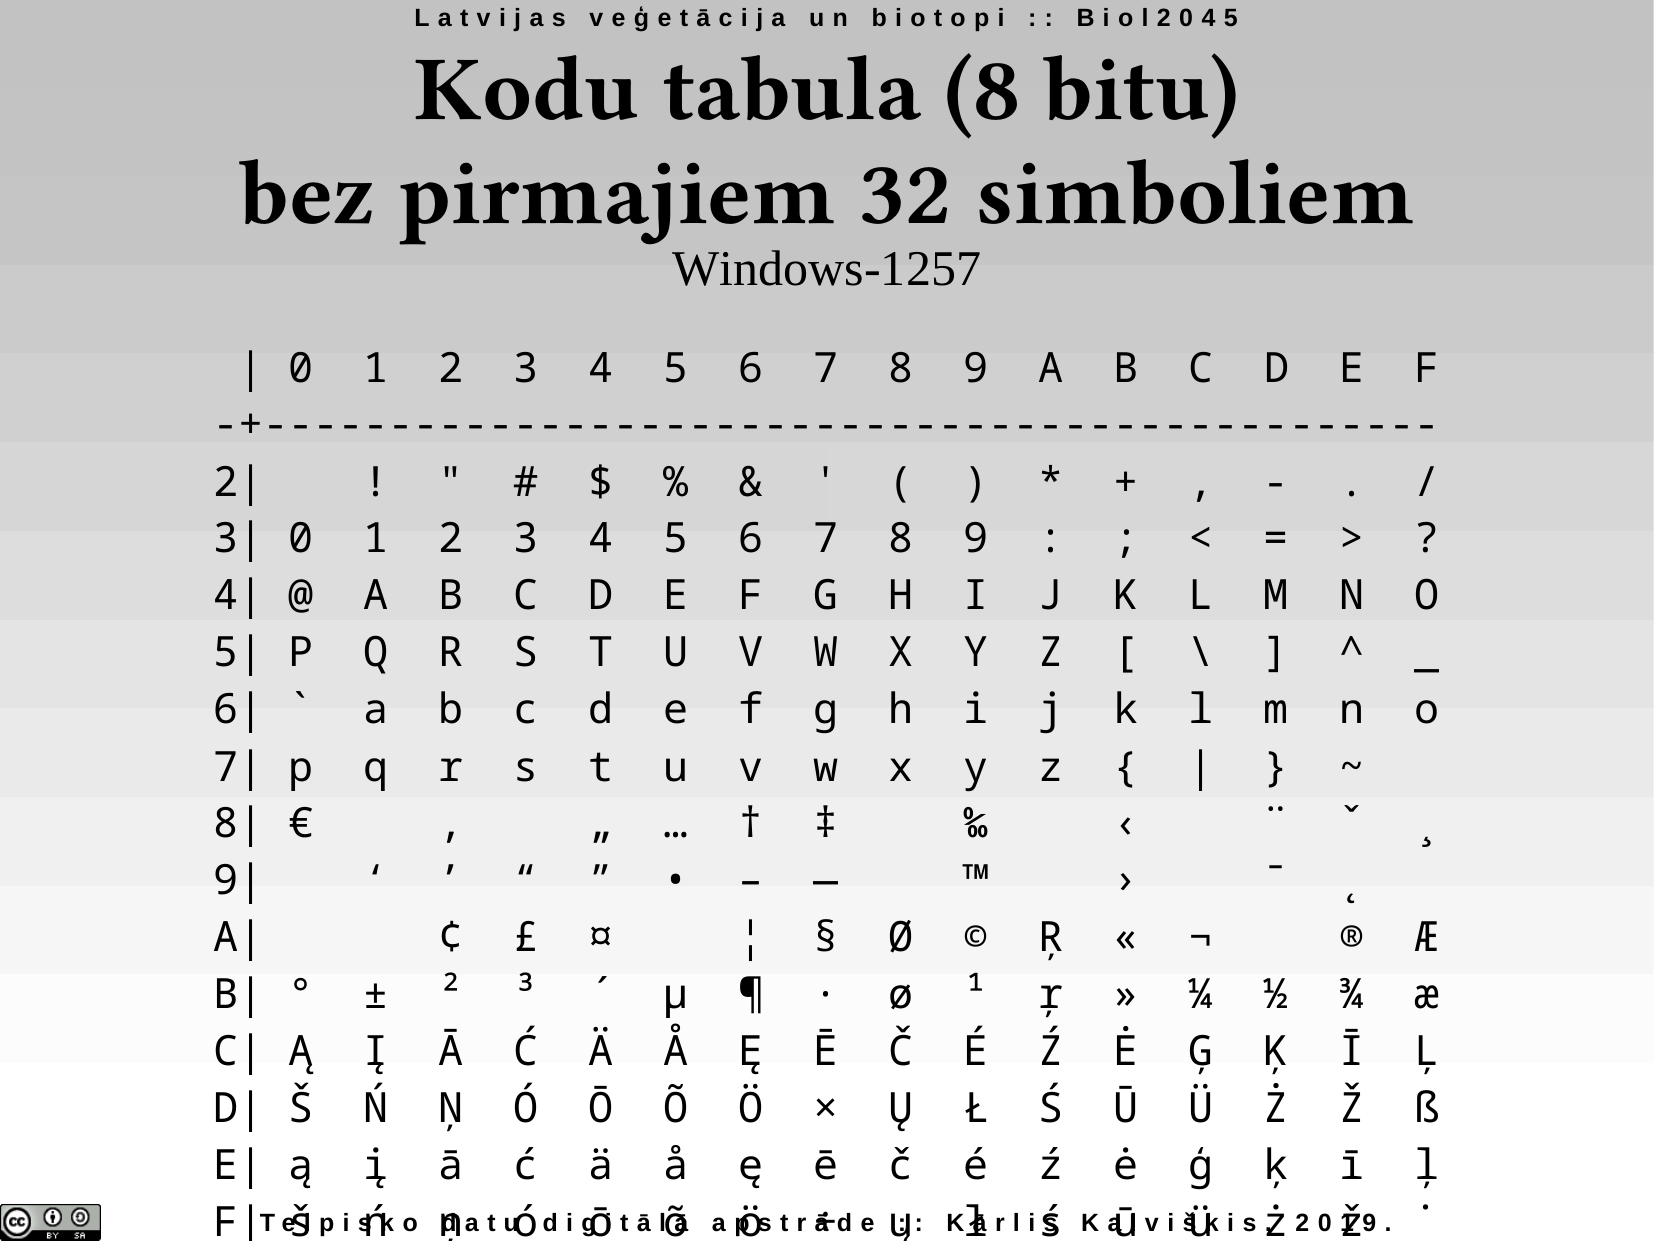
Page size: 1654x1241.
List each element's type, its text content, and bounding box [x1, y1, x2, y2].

picture [0, 0, 1654, 1241]
text_box | 0 1 2 3 4 5 6 7 8 9 A B C D E F -+----------------------------------------------- 2| ! " # $ % & ' ( ) * + , - . / 3| 0 1 2 3 4 5 6 7 8 9 : ; < = > ? 4| @ A B C D E F G H I J K L M N O 5| P Q R S T U V W X Y Z [ \ ] ^ _ 6| ` a b c d e f g h i j k l m n o 7| p q r s t u v w x y z { | } ~ 8| € ‚ „ … † ‡ ‰ ‹ ¨ ˇ ¸ 9| ‘ ’ “ ” • – — ™ › ¯ ˛ A| ¢ £ ¤ ¦ § Ø © Ŗ « ¬ ® Æ B| ° ± ² ³ ´ µ ¶ · ø ¹ ŗ » ¼ ½ ¾ æ C| Ą Į Ā Ć Ä Å Ę Ē Č É Ź Ė Ģ Ķ Ī Ļ D| Š Ń Ņ Ó Ō Õ Ö × Ų Ł Ś Ū Ü Ż Ž ß E| ą į ā ć ä å ę ē č é ź ė ģ ķ ī ļ F| š ń ņ ó ō õ ö ÷ ų ł ś ū ü ż ž ˙ [213, 337, 1439, 1138]
text_box Windows-1257 [673, 246, 981, 292]
title Kodu tabula (8 bitu) bez pirmajiem 32 simboliem [59, 37, 1596, 247]
